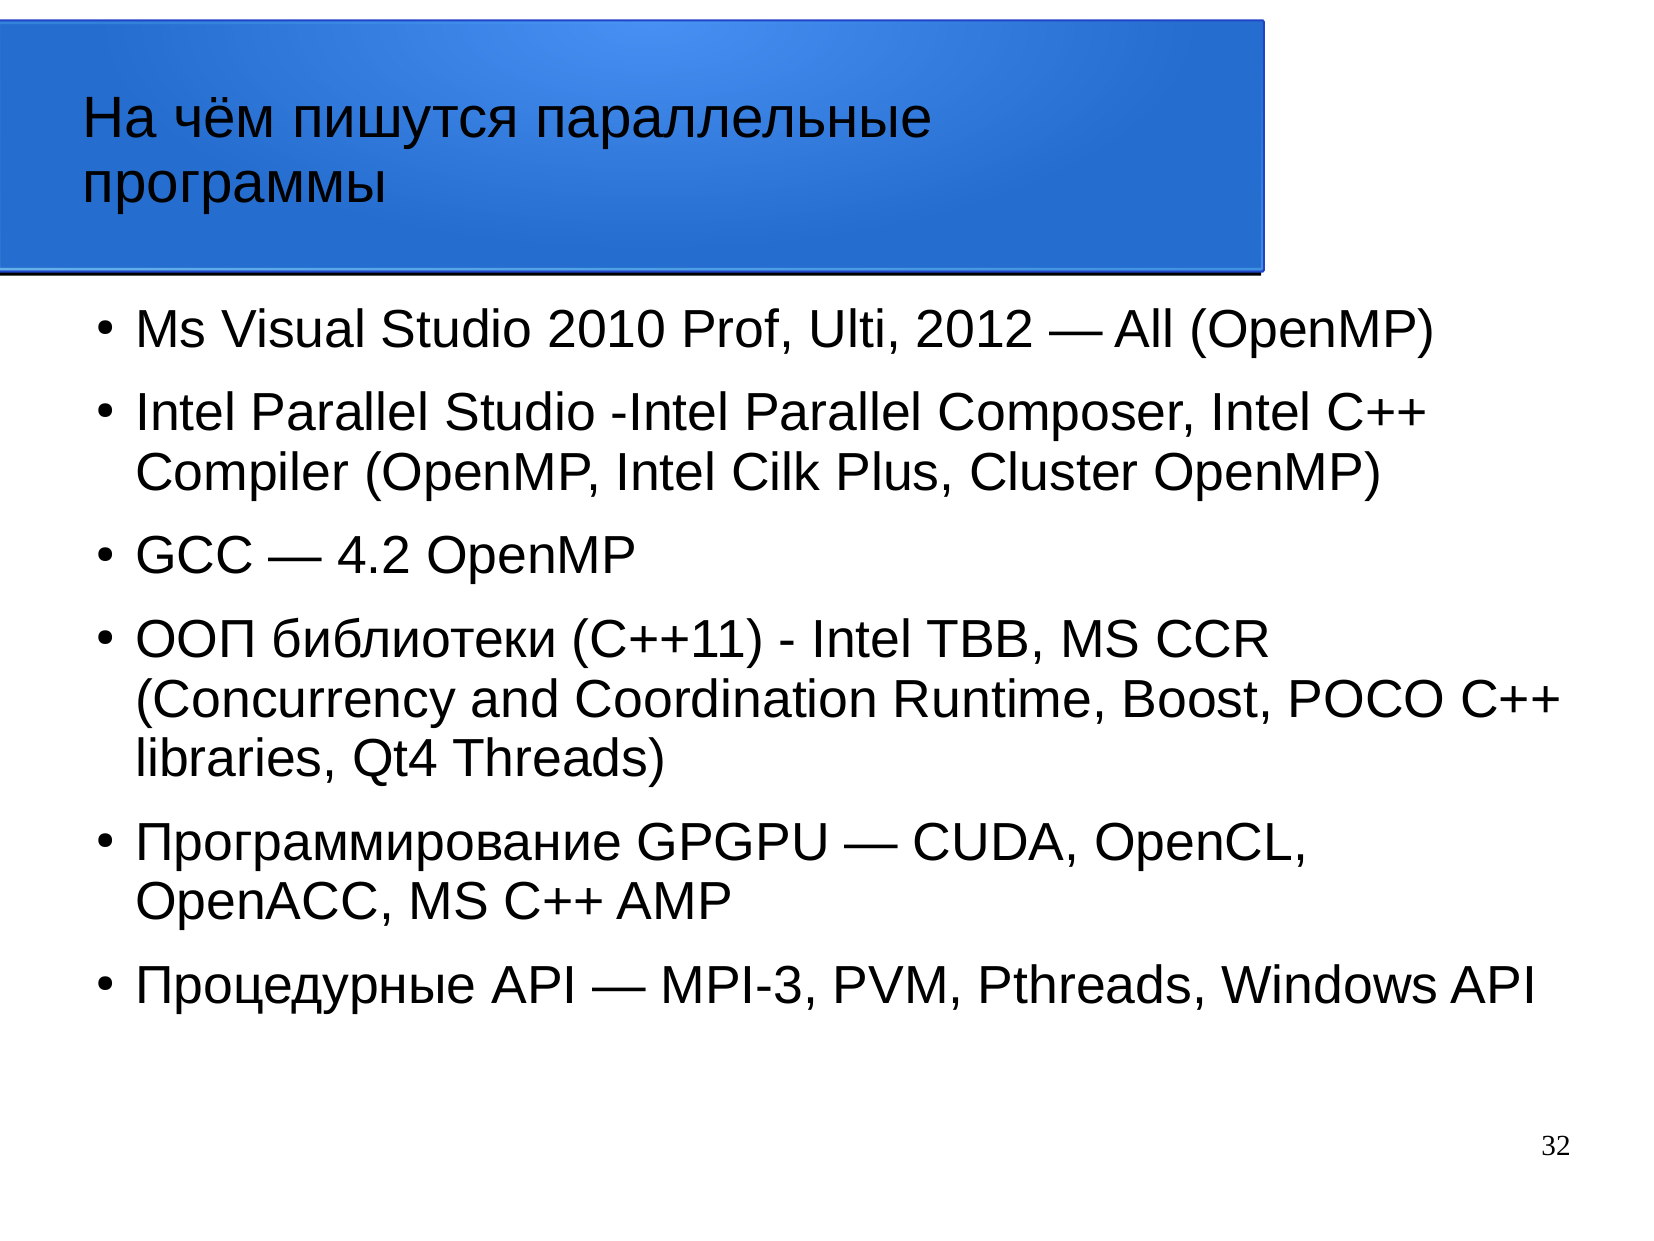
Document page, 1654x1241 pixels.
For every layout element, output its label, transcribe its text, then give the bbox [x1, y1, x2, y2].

list Ms Visual Studio 2010 Prof, Ulti, 2012 — All (OpenMP) Intel Parallel Studio -Intel Parallel Composer, Intel C++ Compiler (OpenMP, Intel Cilk Plus, Cluster OpenMP) GCC — 4.2 OpenMP ООП библиотеки (С++11) - Intel TBB, MS CCR (Concurrency and Coordination Runtime, Boost, POCO C++ libraries, Qt4 Threads) Программирование GPGPU — CUDA, OpenCL, OpenACC, MS C++ AMP Процедурные API — MPI-3, PVM, Pthreads, Windows API [82, 299, 1571, 1019]
title На чём пишутся параллельные программы [82, 47, 1235, 252]
